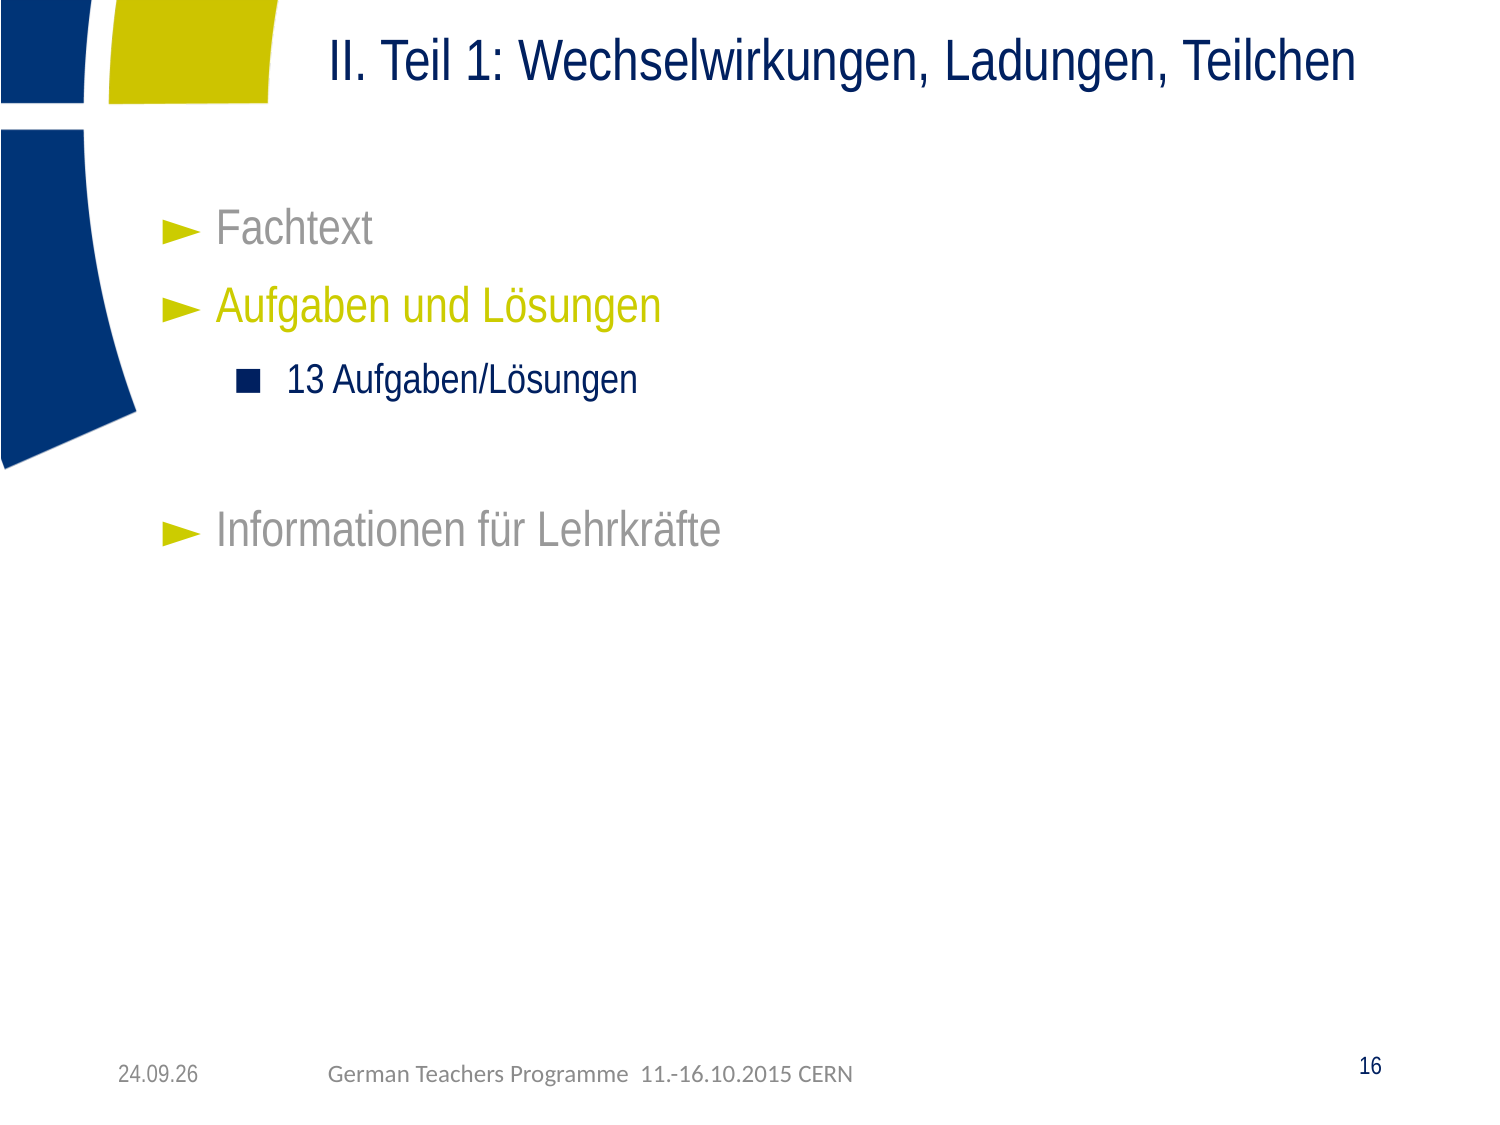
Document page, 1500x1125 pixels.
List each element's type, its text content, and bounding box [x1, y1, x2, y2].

slide_number 14.10.15 [103, 1042, 290, 1103]
picture [0, 0, 1500, 1125]
list Fachtext Aufgaben und Lösungen 13 Aufgaben/Lösungen Informationen für Lehrkräfte [129, 113, 1367, 804]
slide_number <Foliennummer> [1059, 1042, 1397, 1103]
footer German Teachers Programme 11.-16.10.2015 CERN [312, 1042, 987, 1103]
title II. Teil 1: Wechselwirkungen, Ladungen, Teilchen [313, 0, 1400, 114]
